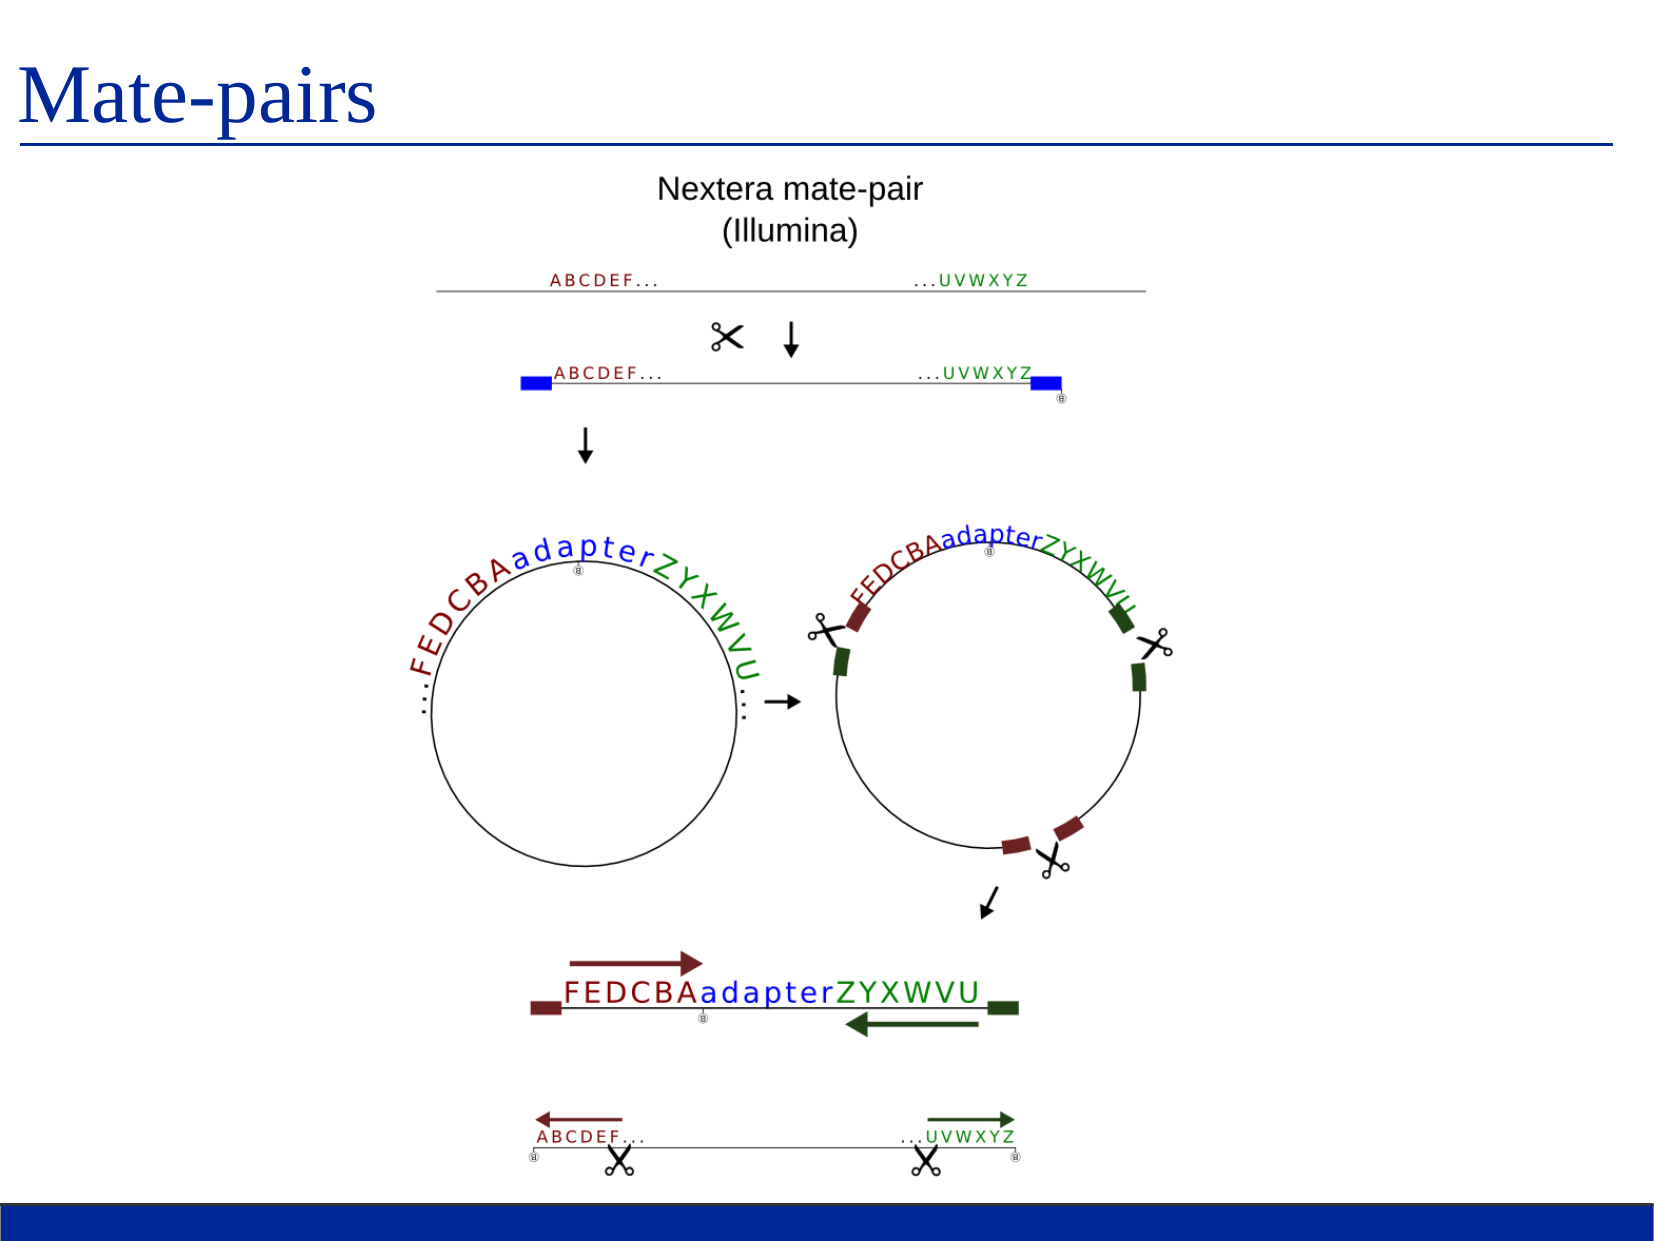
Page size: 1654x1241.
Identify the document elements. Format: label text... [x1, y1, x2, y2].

title Mate-pairs [17, 0, 1589, 198]
picture [388, 160, 1215, 1199]
